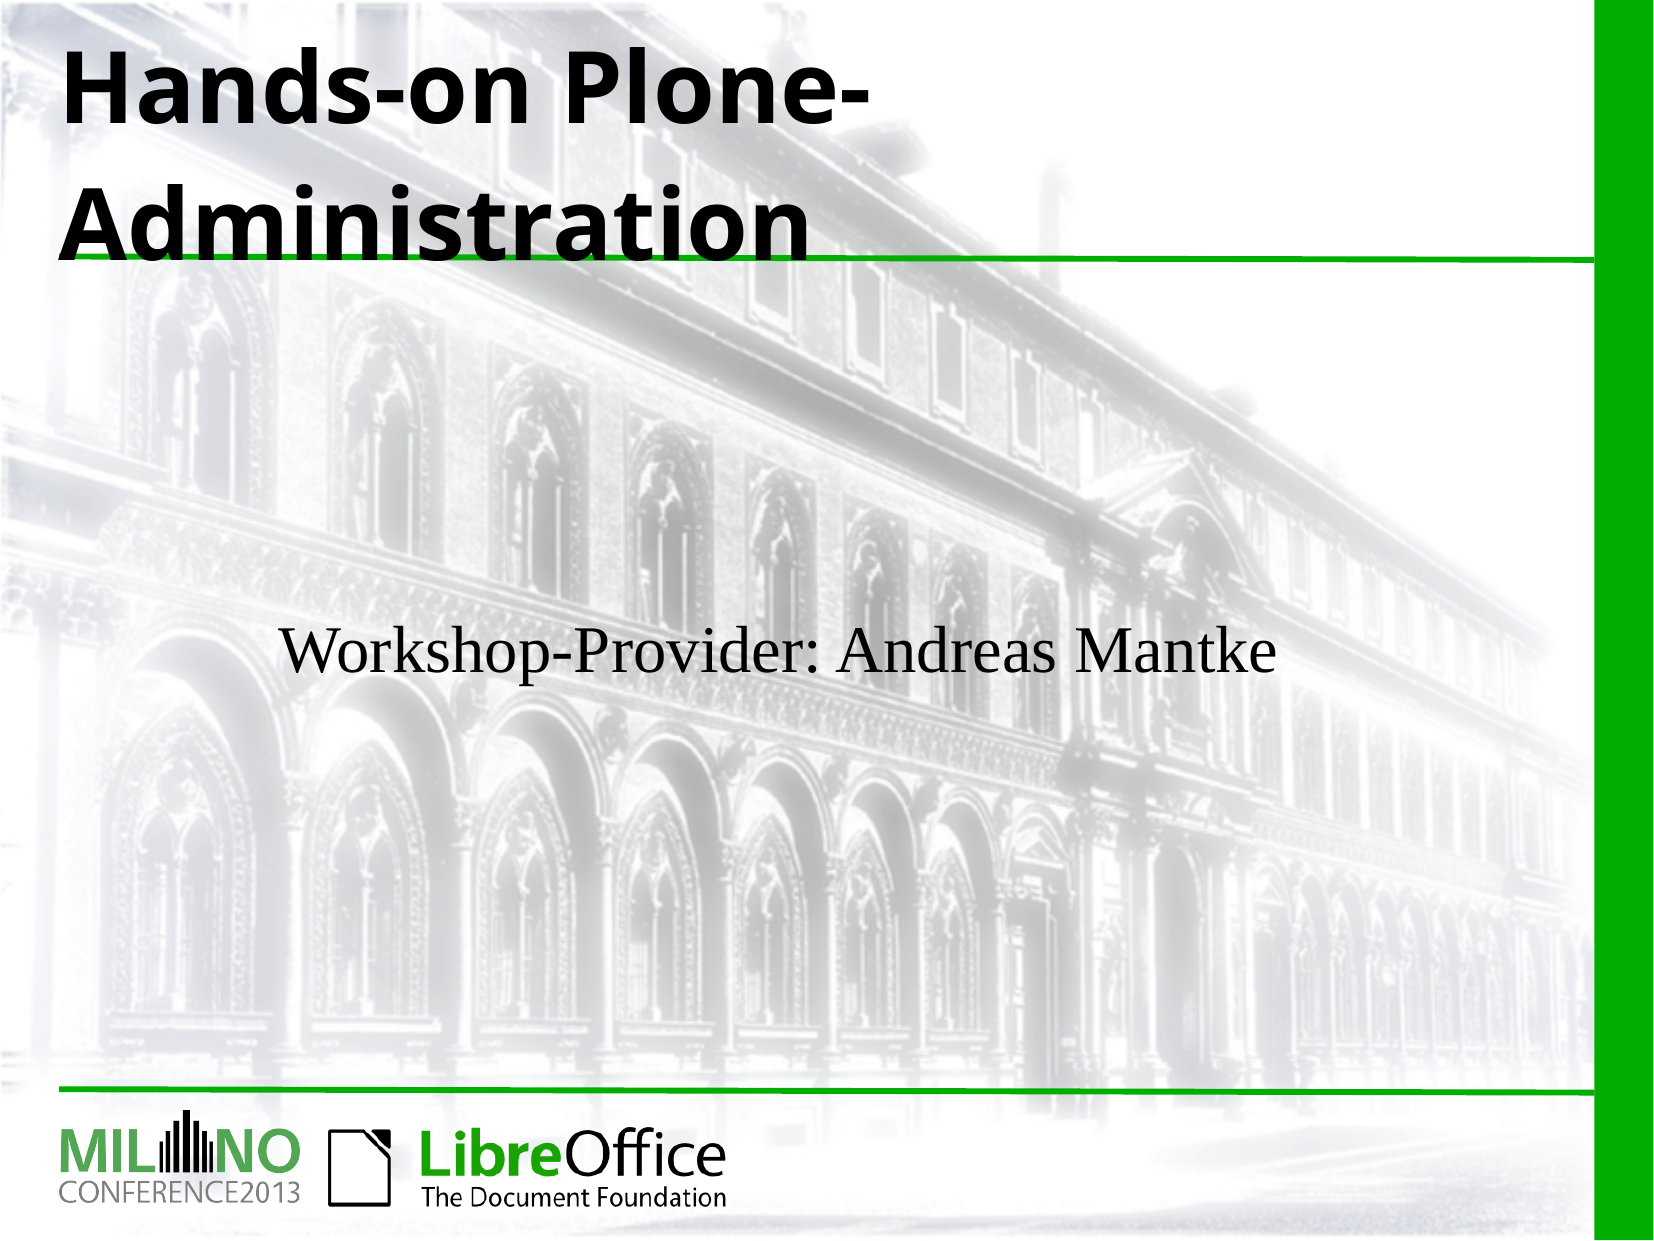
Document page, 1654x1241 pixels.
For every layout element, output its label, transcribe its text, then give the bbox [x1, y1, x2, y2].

subtitle Workshop-Provider: Andreas Mantke [35, 290, 1524, 1010]
picture [0, 1, 1594, 1241]
title Hands-on Plone-Administration [59, 41, 1548, 265]
